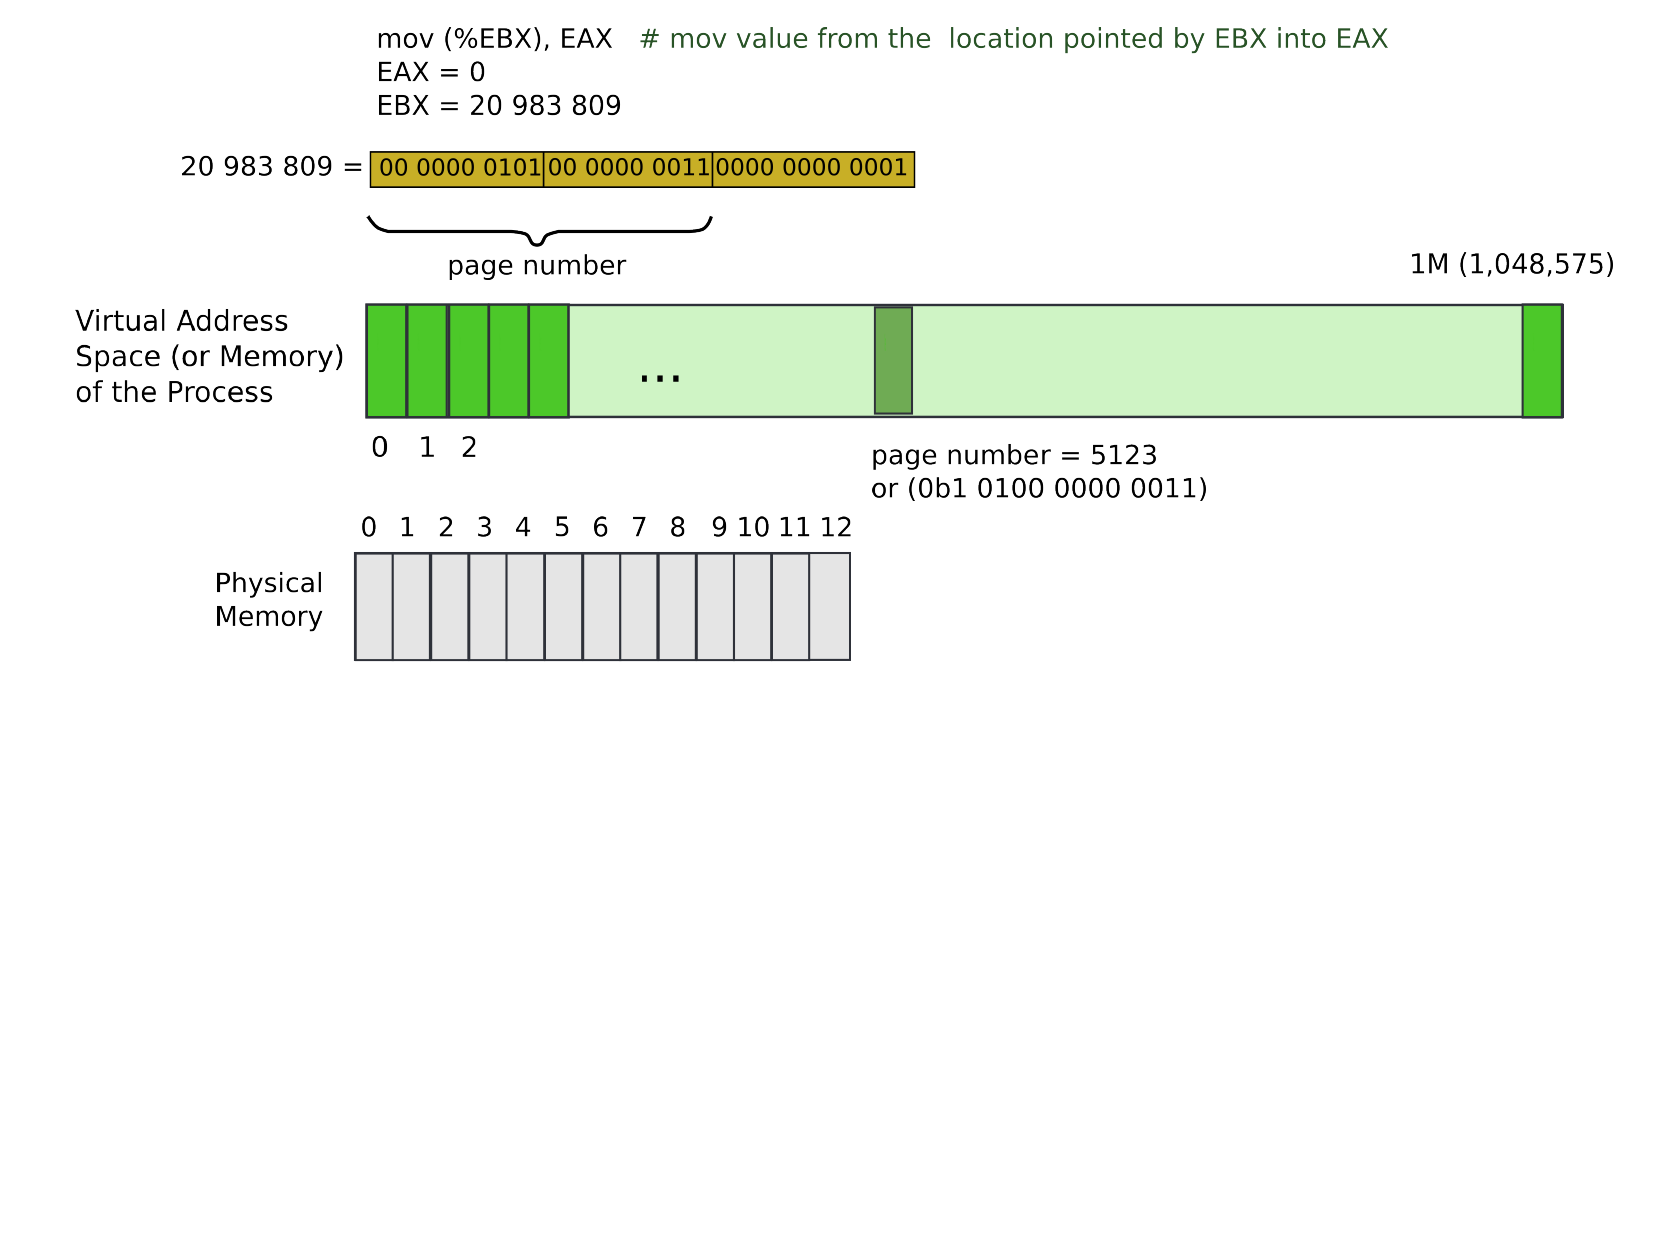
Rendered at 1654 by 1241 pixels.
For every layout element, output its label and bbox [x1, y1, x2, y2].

picture [366, 215, 713, 280]
picture [182, 27, 1388, 188]
picture [75, 298, 1564, 501]
picture [1412, 252, 1613, 277]
picture [217, 516, 851, 666]
